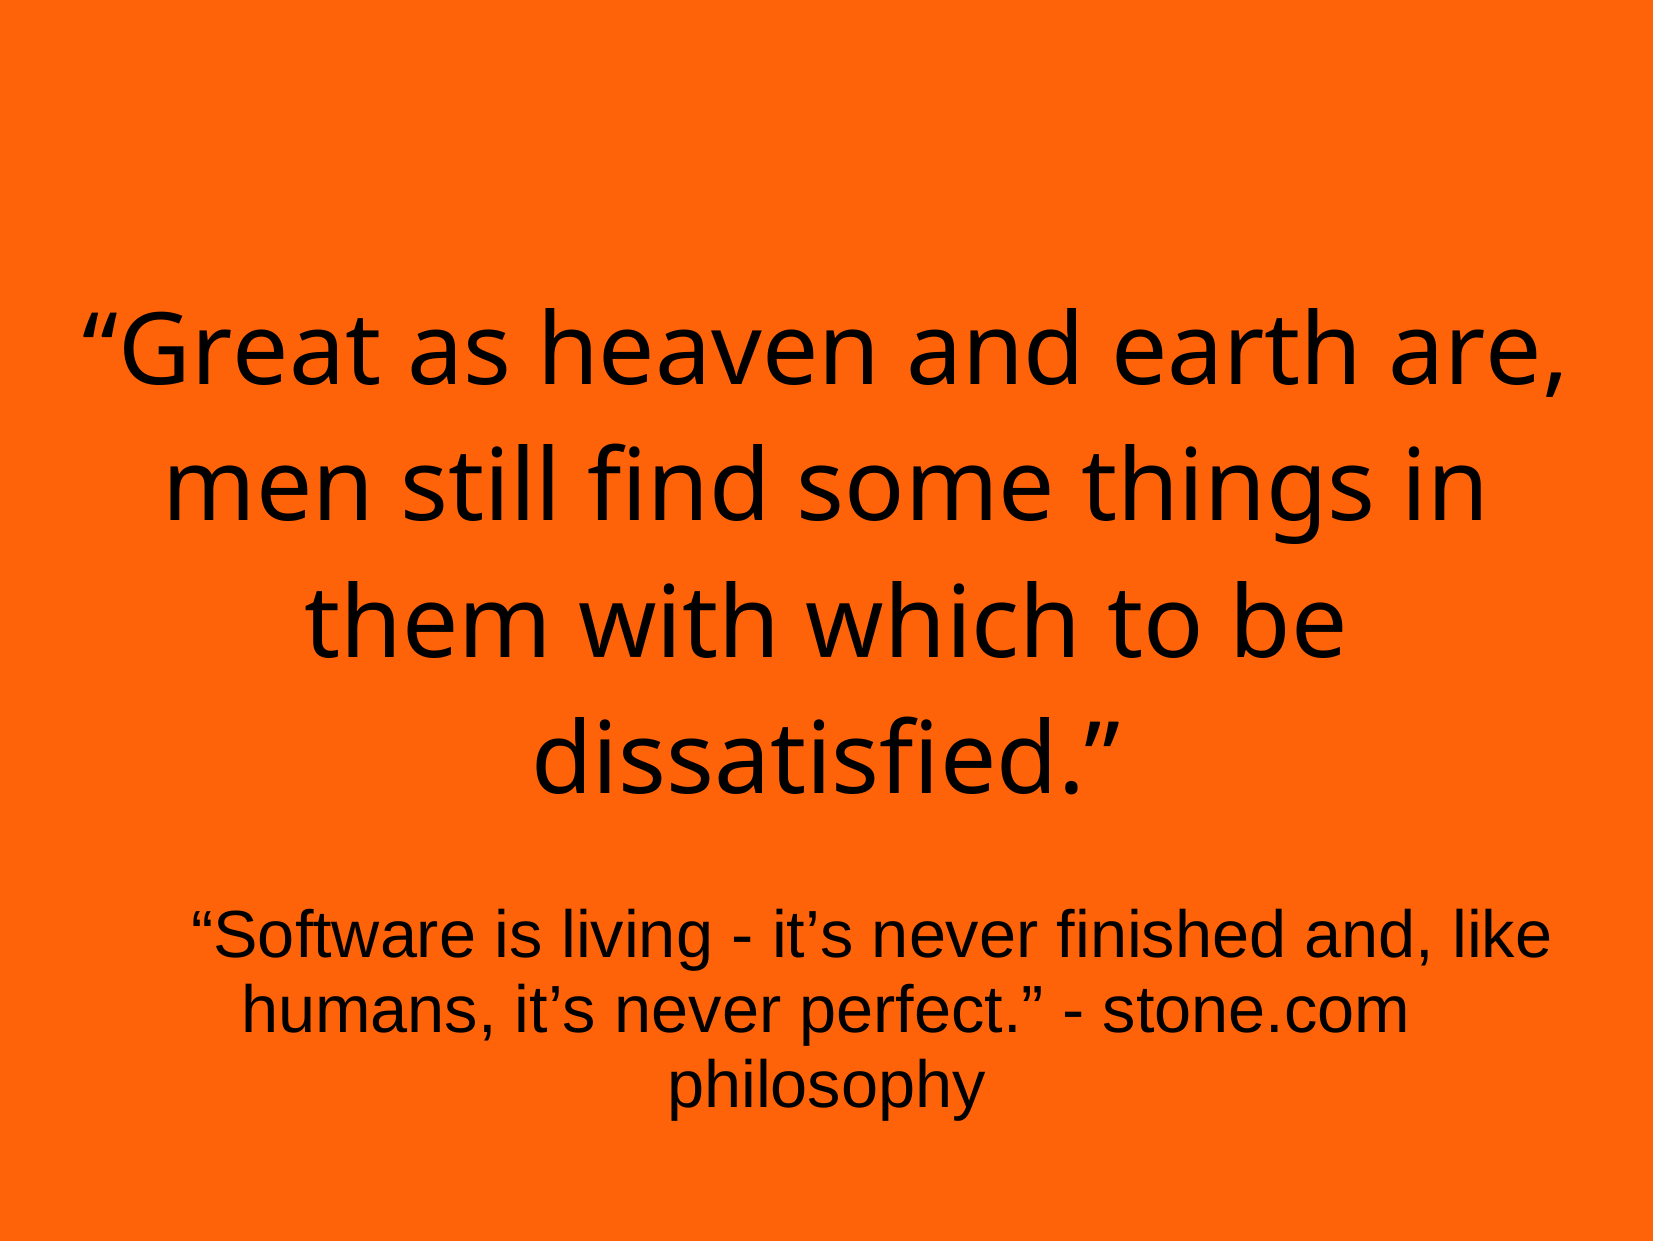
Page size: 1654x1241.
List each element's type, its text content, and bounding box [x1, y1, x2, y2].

subtitle “Great as heaven and earth are, men still find some things in them with which to be dissatisfied.” “Software is living - it’s never finished and, like humans, it’s never perfect.” - stone.com philosophy [82, 290, 1571, 1109]
